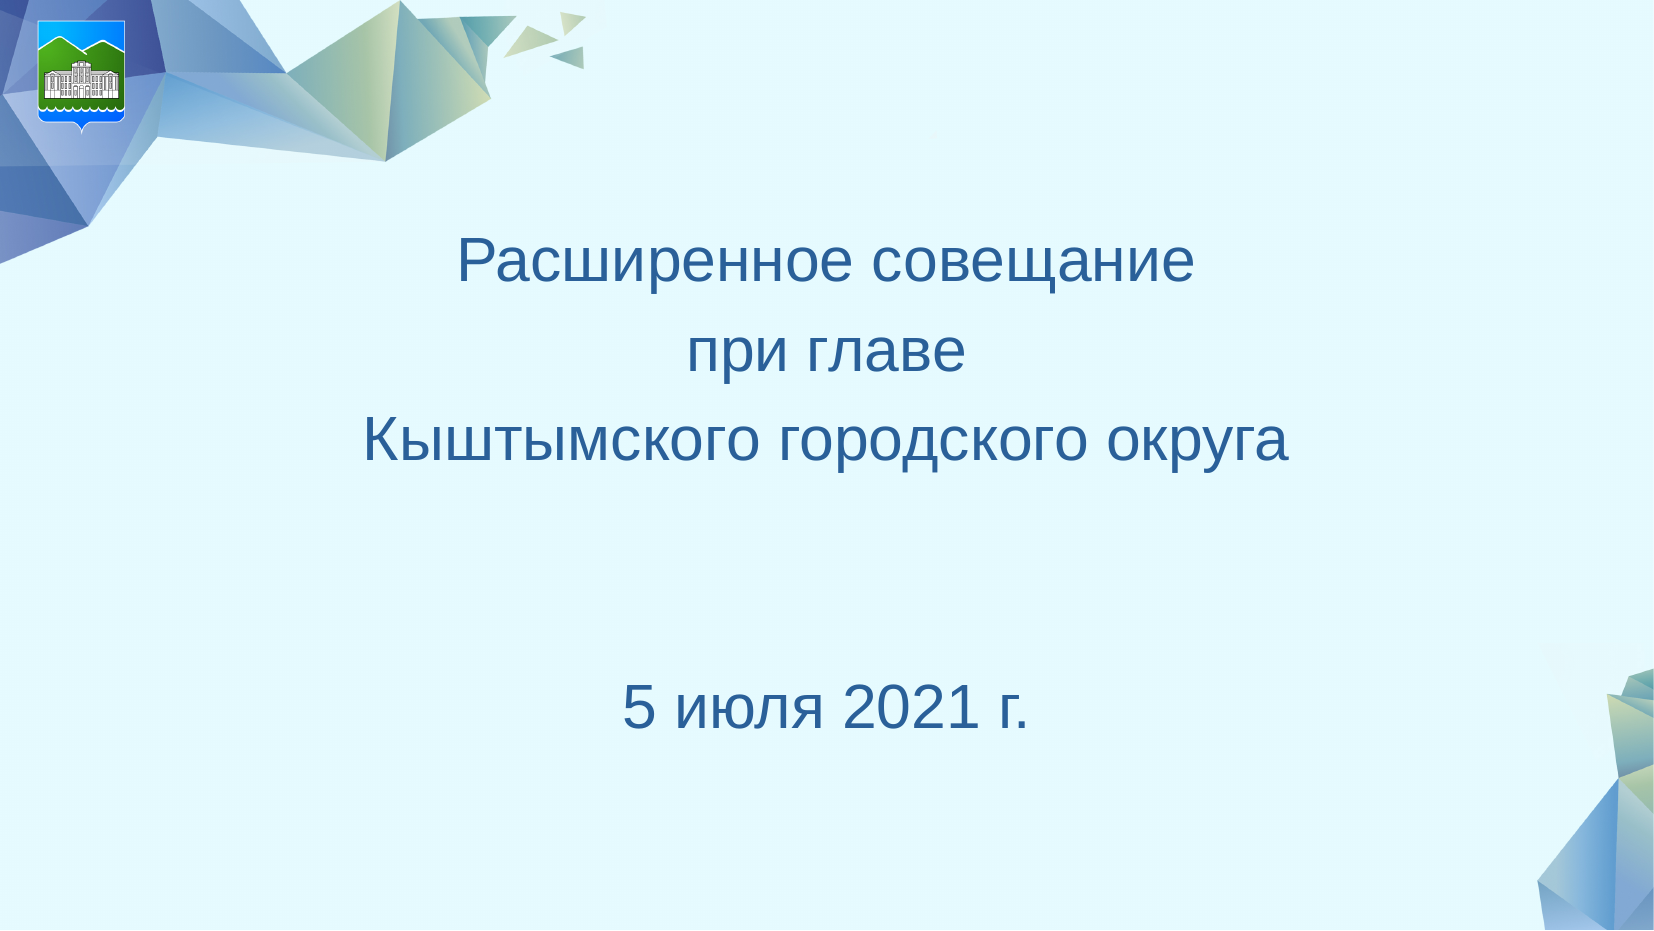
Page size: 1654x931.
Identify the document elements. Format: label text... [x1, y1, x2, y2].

picture [0, 0, 1654, 931]
subtitle Расширенное совещание при главе Кыштымского городского округа 5 июля 2021 г. [82, 217, 1571, 758]
